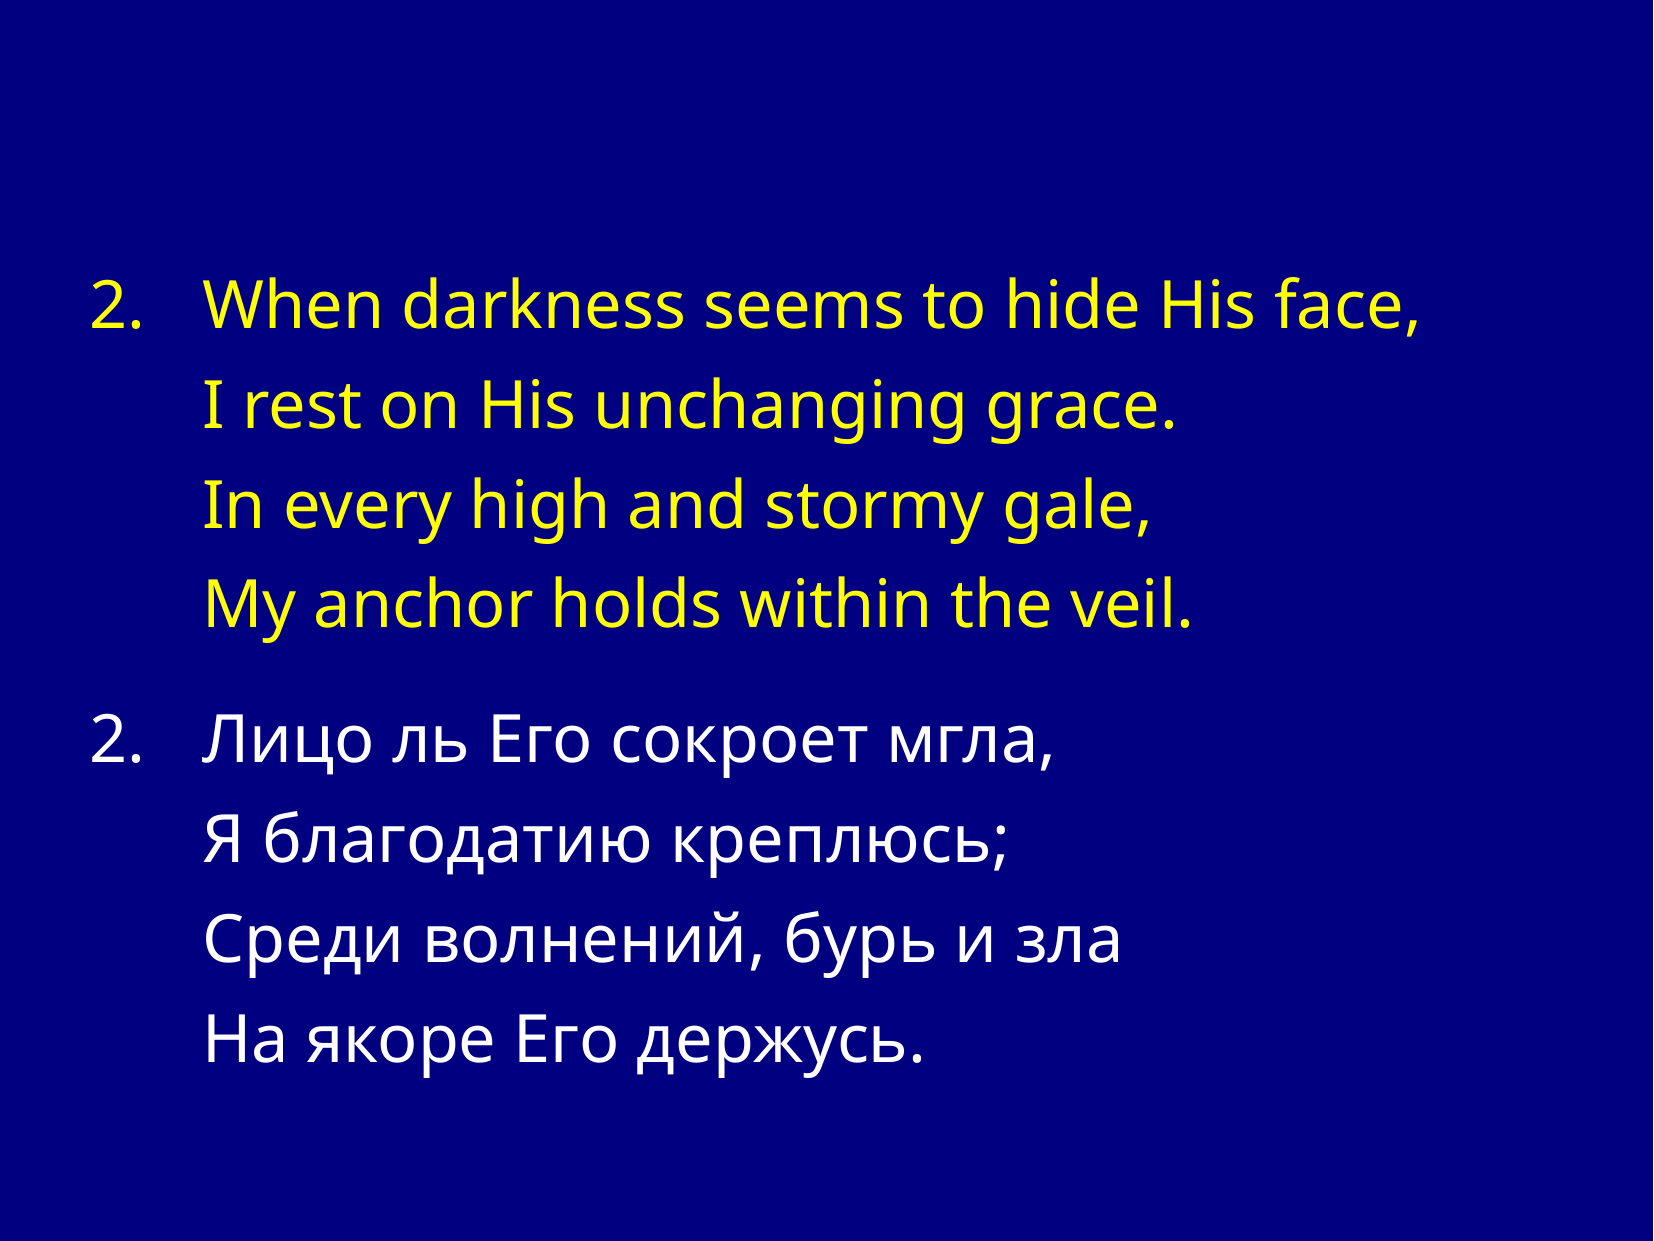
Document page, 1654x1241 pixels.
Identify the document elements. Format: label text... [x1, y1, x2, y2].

text_box 2. When darkness seems to hide His face, I rest on His unchanging grace. In every high and stormy gale, My anchor holds within the veil. [75, 150, 1576, 638]
text_box 2. Лицо ль Его сокроет мгла, Я благодатию креплюсь; Среди волнений, бурь и зла На якоре Его держусь. [75, 675, 1576, 1163]
